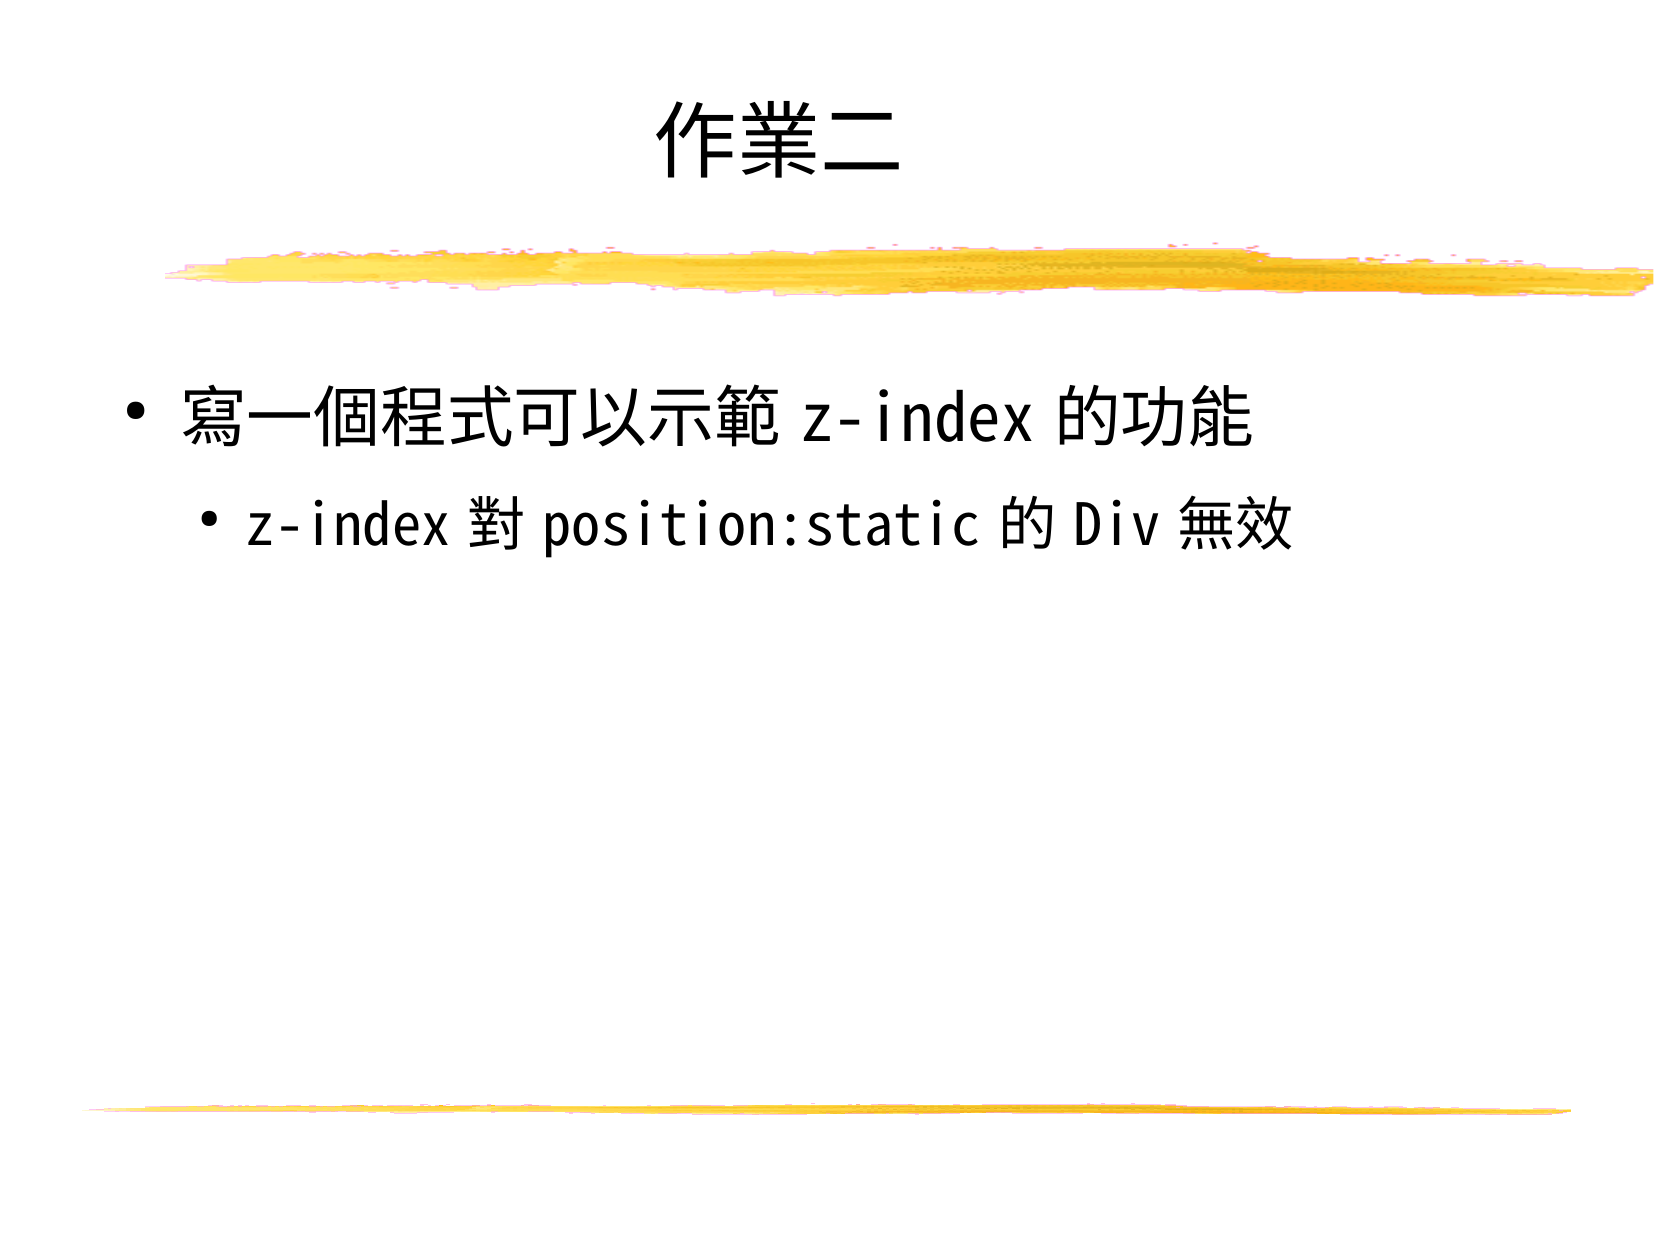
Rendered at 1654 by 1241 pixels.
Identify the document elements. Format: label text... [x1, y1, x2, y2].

list 寫一個程式可以示範z-index的功能 z-index對position:static的Div無效 [124, 358, 1530, 1103]
picture [165, 237, 1654, 308]
picture [82, 1102, 1571, 1117]
title 作業二 [76, 28, 1482, 235]
